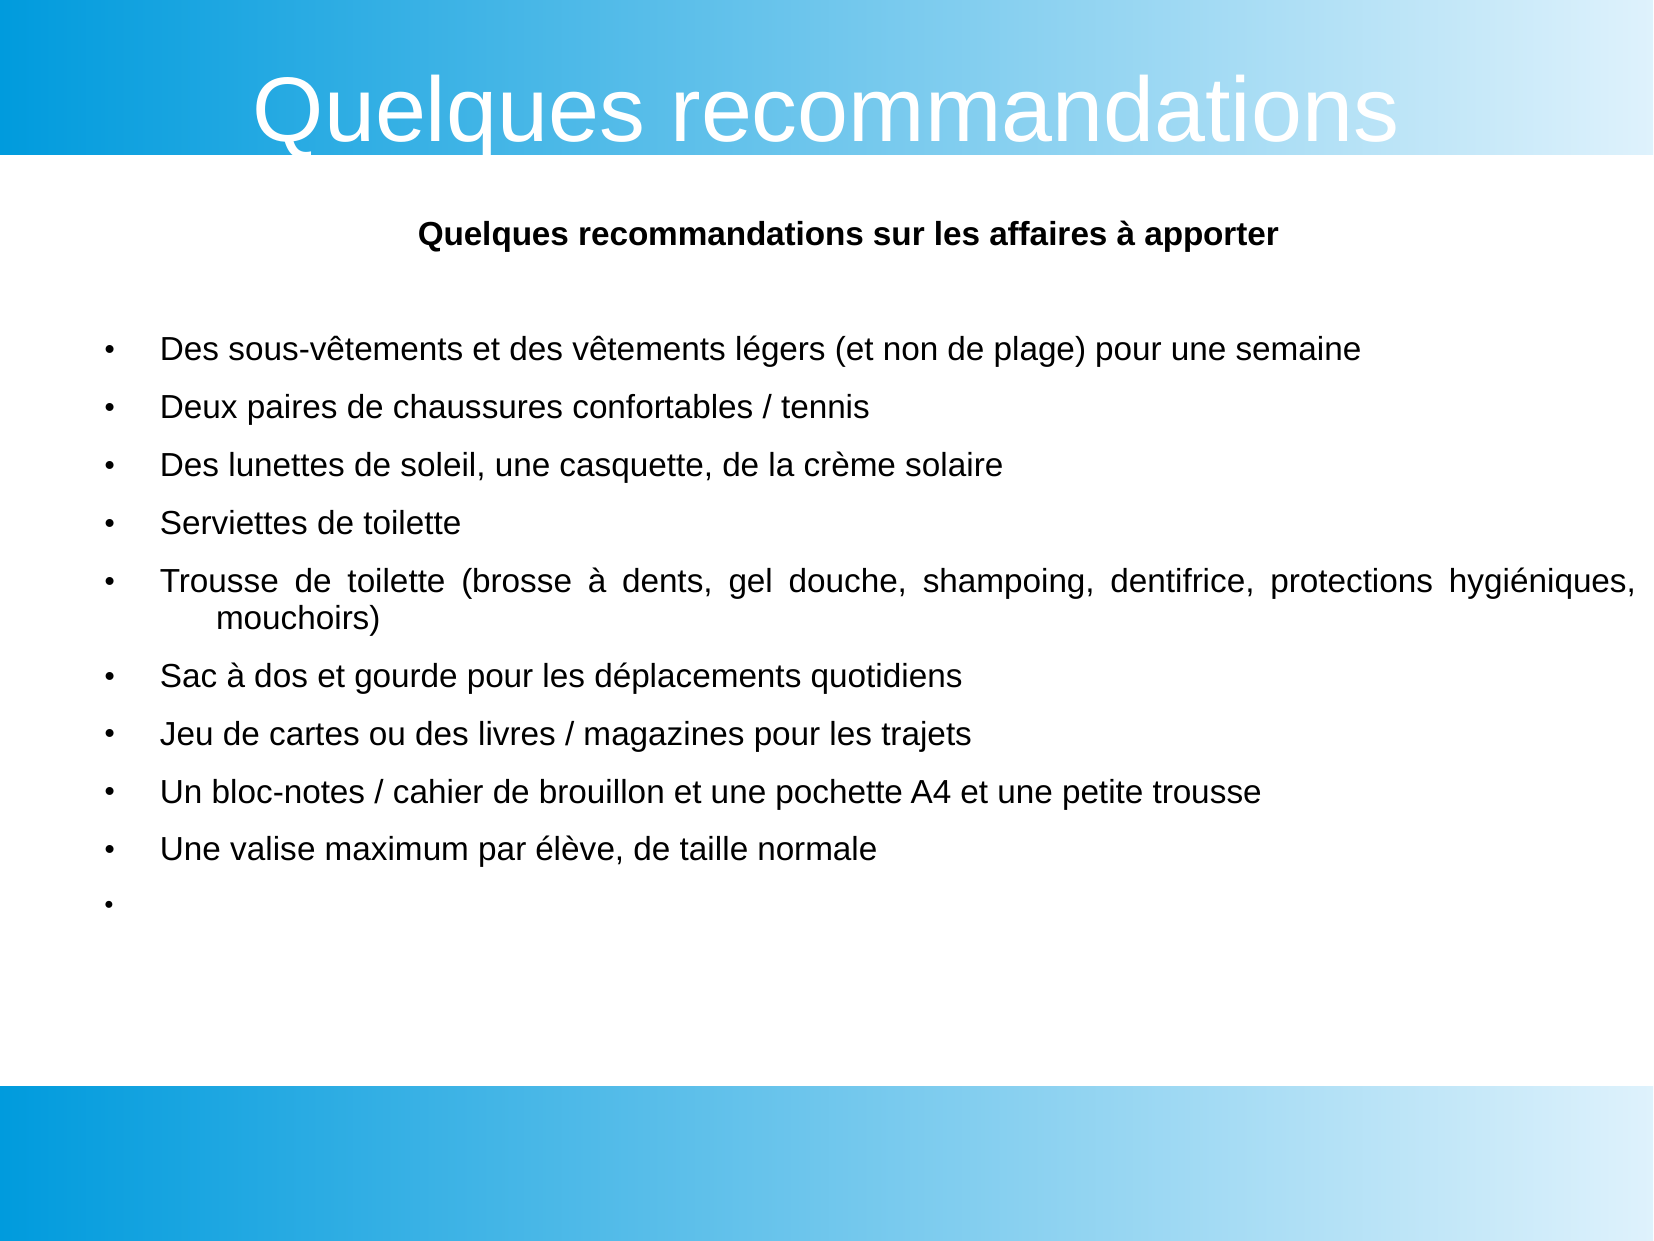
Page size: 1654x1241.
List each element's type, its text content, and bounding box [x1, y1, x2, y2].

text_box Quelques recommandations sur les affaires à apporter Des sous-vêtements et des vêtements légers (et non de plage) pour une semaine Deux paires de chaussures confortables / tennis Des lunettes de soleil, une casquette, de la crème solaire Serviettes de toilette Trousse de toilette (brosse à dents, gel douche, shampoing, dentifrice, protections hygiéniques, mouchoirs) Sac à dos et gourde pour les déplacements quotidiens Jeu de cartes ou des livres / magazines pour les trajets Un bloc-notes / cahier de brouillon et une pochette A4 et une petite trousse Une valise maximum par élève, de taille normale [0, 153, 1654, 1087]
title Quelques recommandations [82, 49, 1571, 153]
